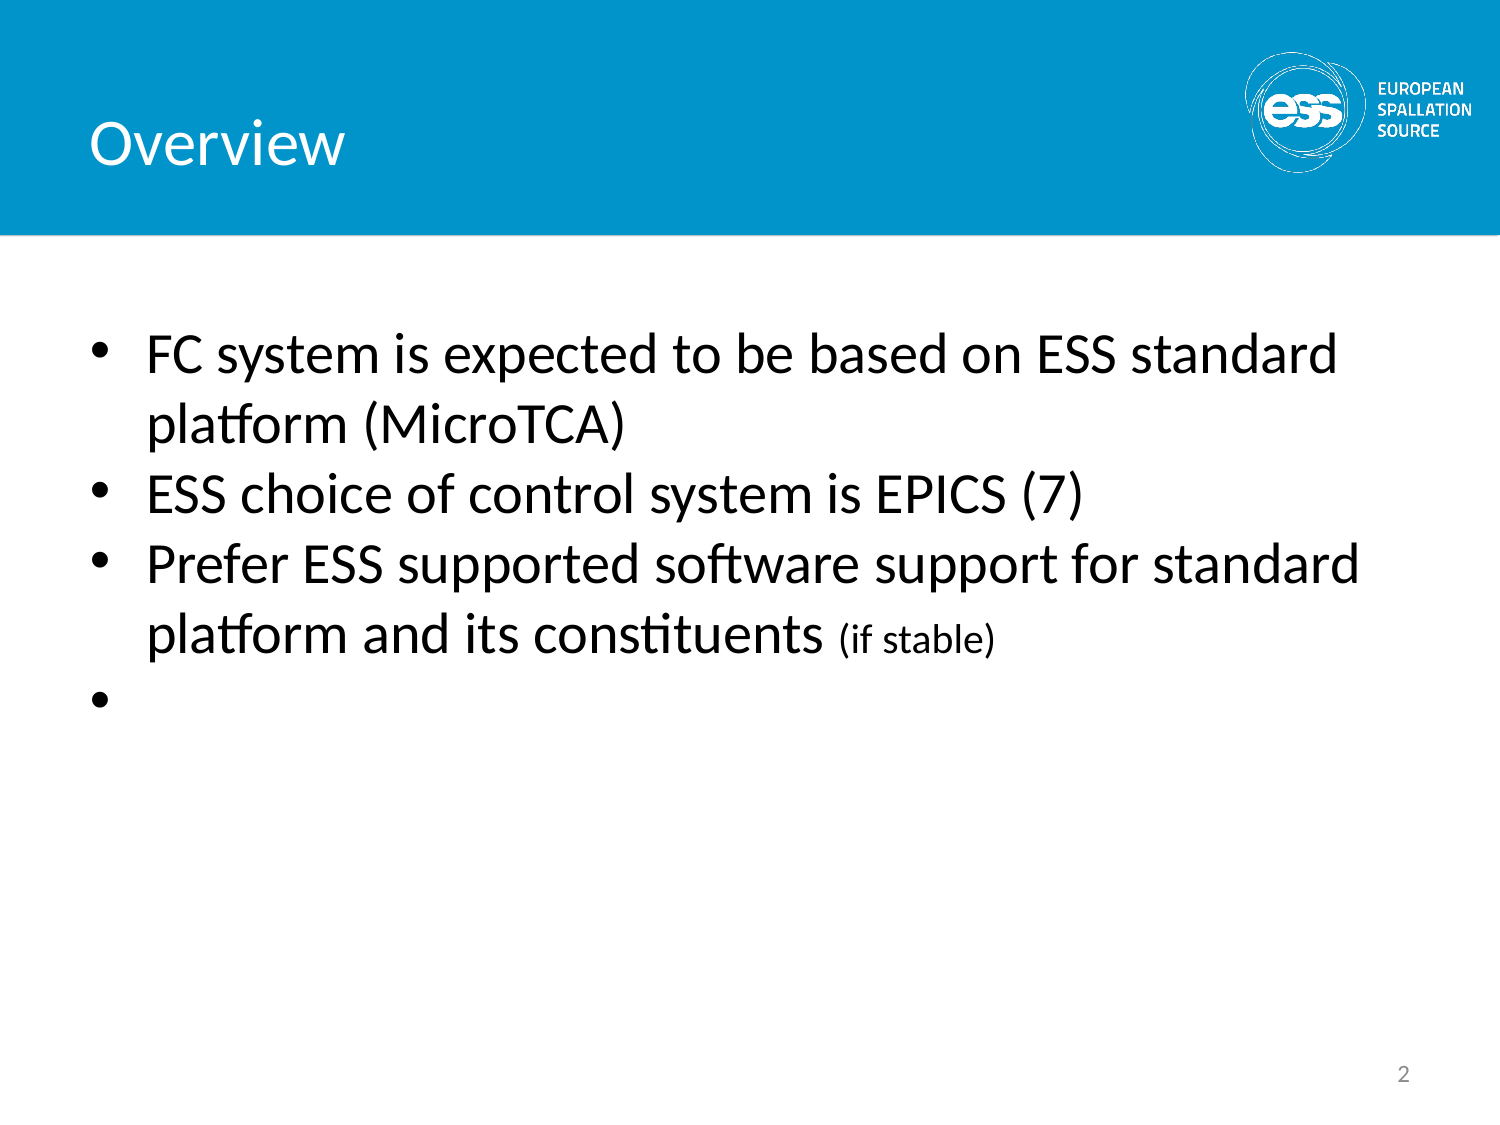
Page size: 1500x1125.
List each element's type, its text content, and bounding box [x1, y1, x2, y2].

picture [1432, 125, 1438, 136]
picture [1422, 125, 1428, 134]
text_box <number> [1074, 1042, 1425, 1103]
picture [1398, 109, 1406, 115]
text_box FC system is expected to be based on ESS standard platform (MicroTCA) ESS choice of control system is EPICS (7) Prefer ESS supported software support for standard platform and its constituents (if stable) [74, 262, 1425, 1005]
picture [1264, 94, 1342, 127]
picture [1400, 83, 1407, 94]
text_box Overview [75, 45, 1246, 233]
picture [1418, 104, 1423, 115]
picture [1436, 104, 1444, 115]
picture [1423, 83, 1430, 94]
picture [1443, 86, 1450, 93]
picture [1389, 104, 1393, 115]
picture [1379, 83, 1385, 94]
picture [1409, 104, 1415, 115]
picture [1454, 83, 1458, 94]
